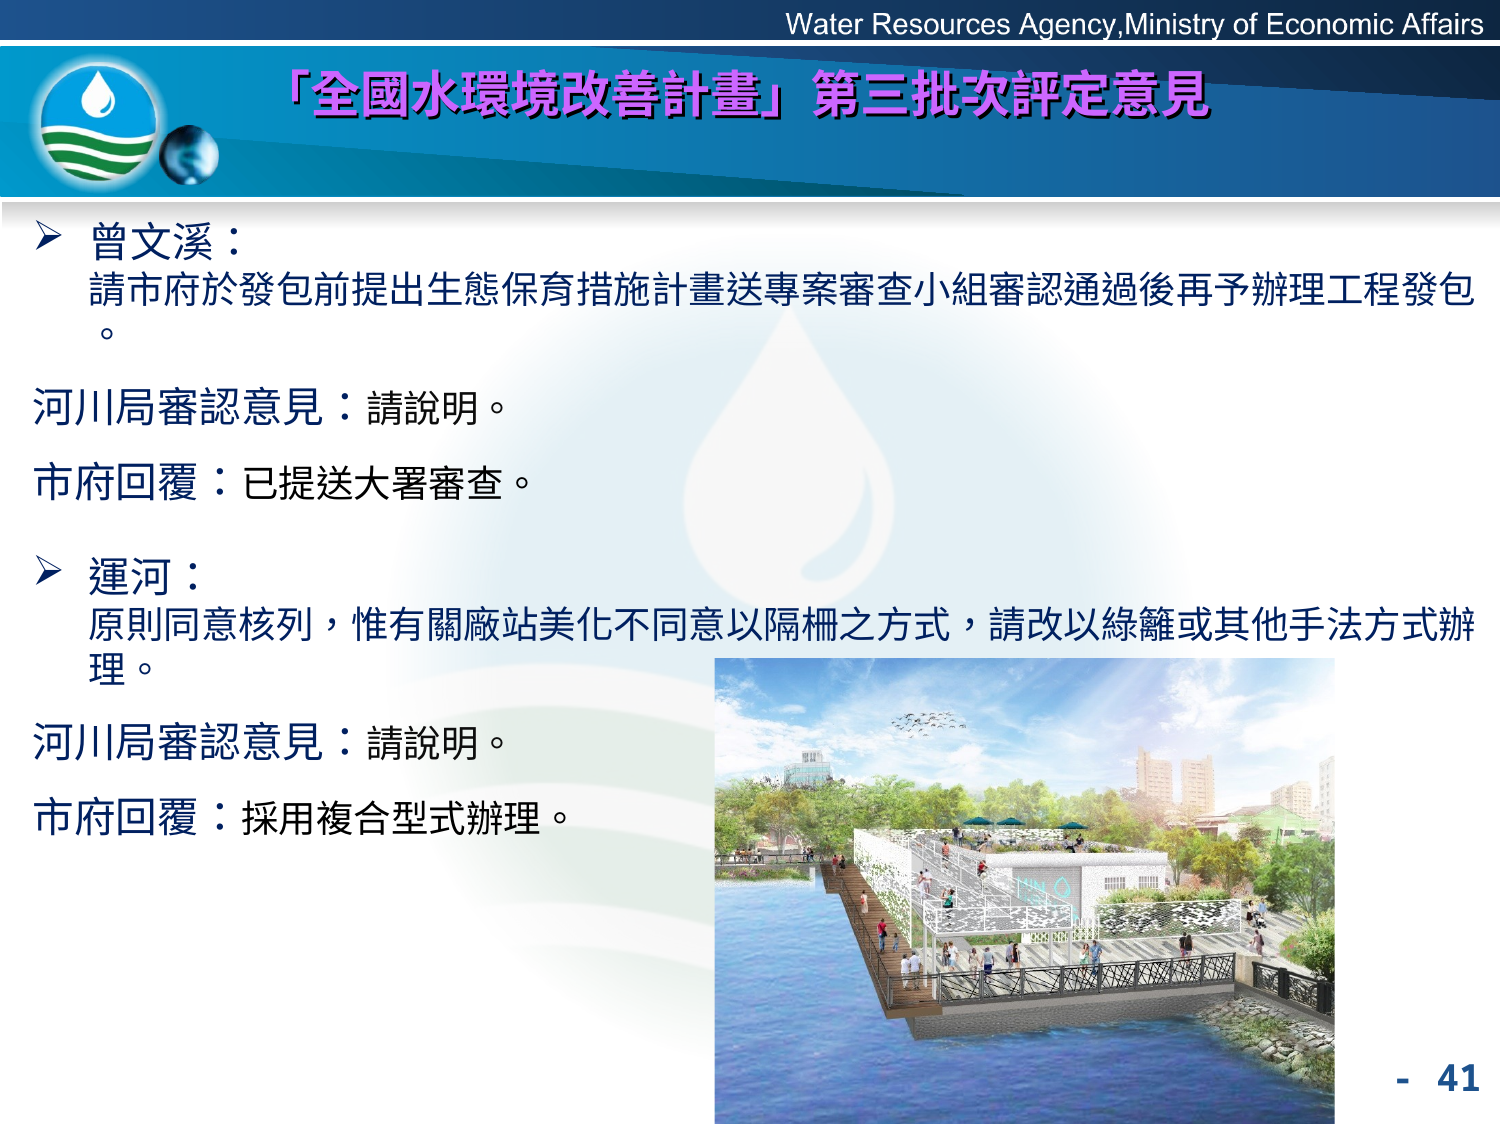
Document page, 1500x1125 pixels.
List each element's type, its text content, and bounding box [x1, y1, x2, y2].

picture [383, 658, 1335, 1124]
picture [30, 55, 214, 192]
picture [785, 2, 1484, 42]
text_box 「全國水環境改善計畫」第三批次評定意見 [208, 54, 1500, 171]
text_box 曾文溪： 請市府於發包前提出生態保育措施計畫送專案審查小組審認通過後再予辦理工程發包。 河川局審認意見：請說明。 市府回覆：已提送大署審查。 運河： 原則同意核列，惟有關廠站美化不同意以隔柵之方式，請改以綠籬或其他手法方式辦理。 河川局審認意見：請說明。 市府回覆：採用複合型式辦理。 [17, 207, 1500, 934]
